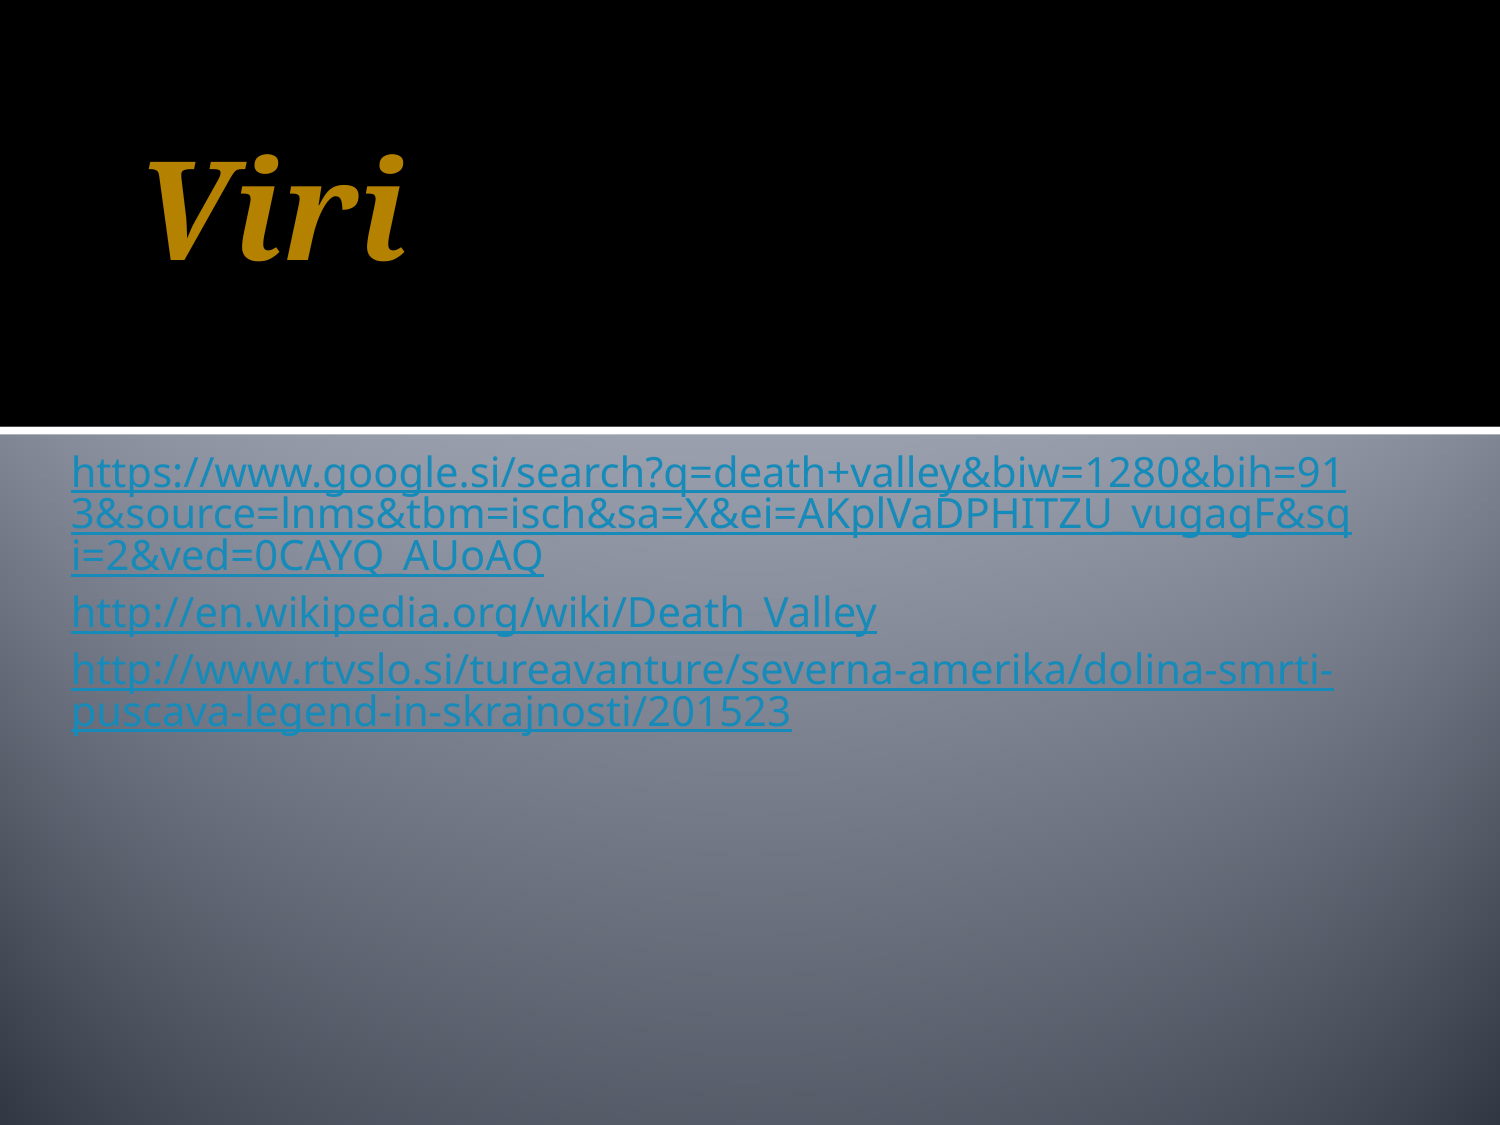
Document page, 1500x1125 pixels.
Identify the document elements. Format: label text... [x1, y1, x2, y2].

title Viri [123, 19, 1438, 288]
list https://www.google.si/search?q=death+valley&biw=1280&bih=913&source=lnms&tbm=isch&sa=X&ei=AKplVaDPHITZU_vugagF&sqi=2&ved=0CAYQ_AUoAQ http://en.wikipedia.org/wiki/Death_Valley http://www.rtvslo.si/tureavanture/severna-amerika/dolina-smrti-puscava-legend-in-skrajnosti/201523 [46, 445, 1363, 966]
picture [0, 435, 1500, 1125]
